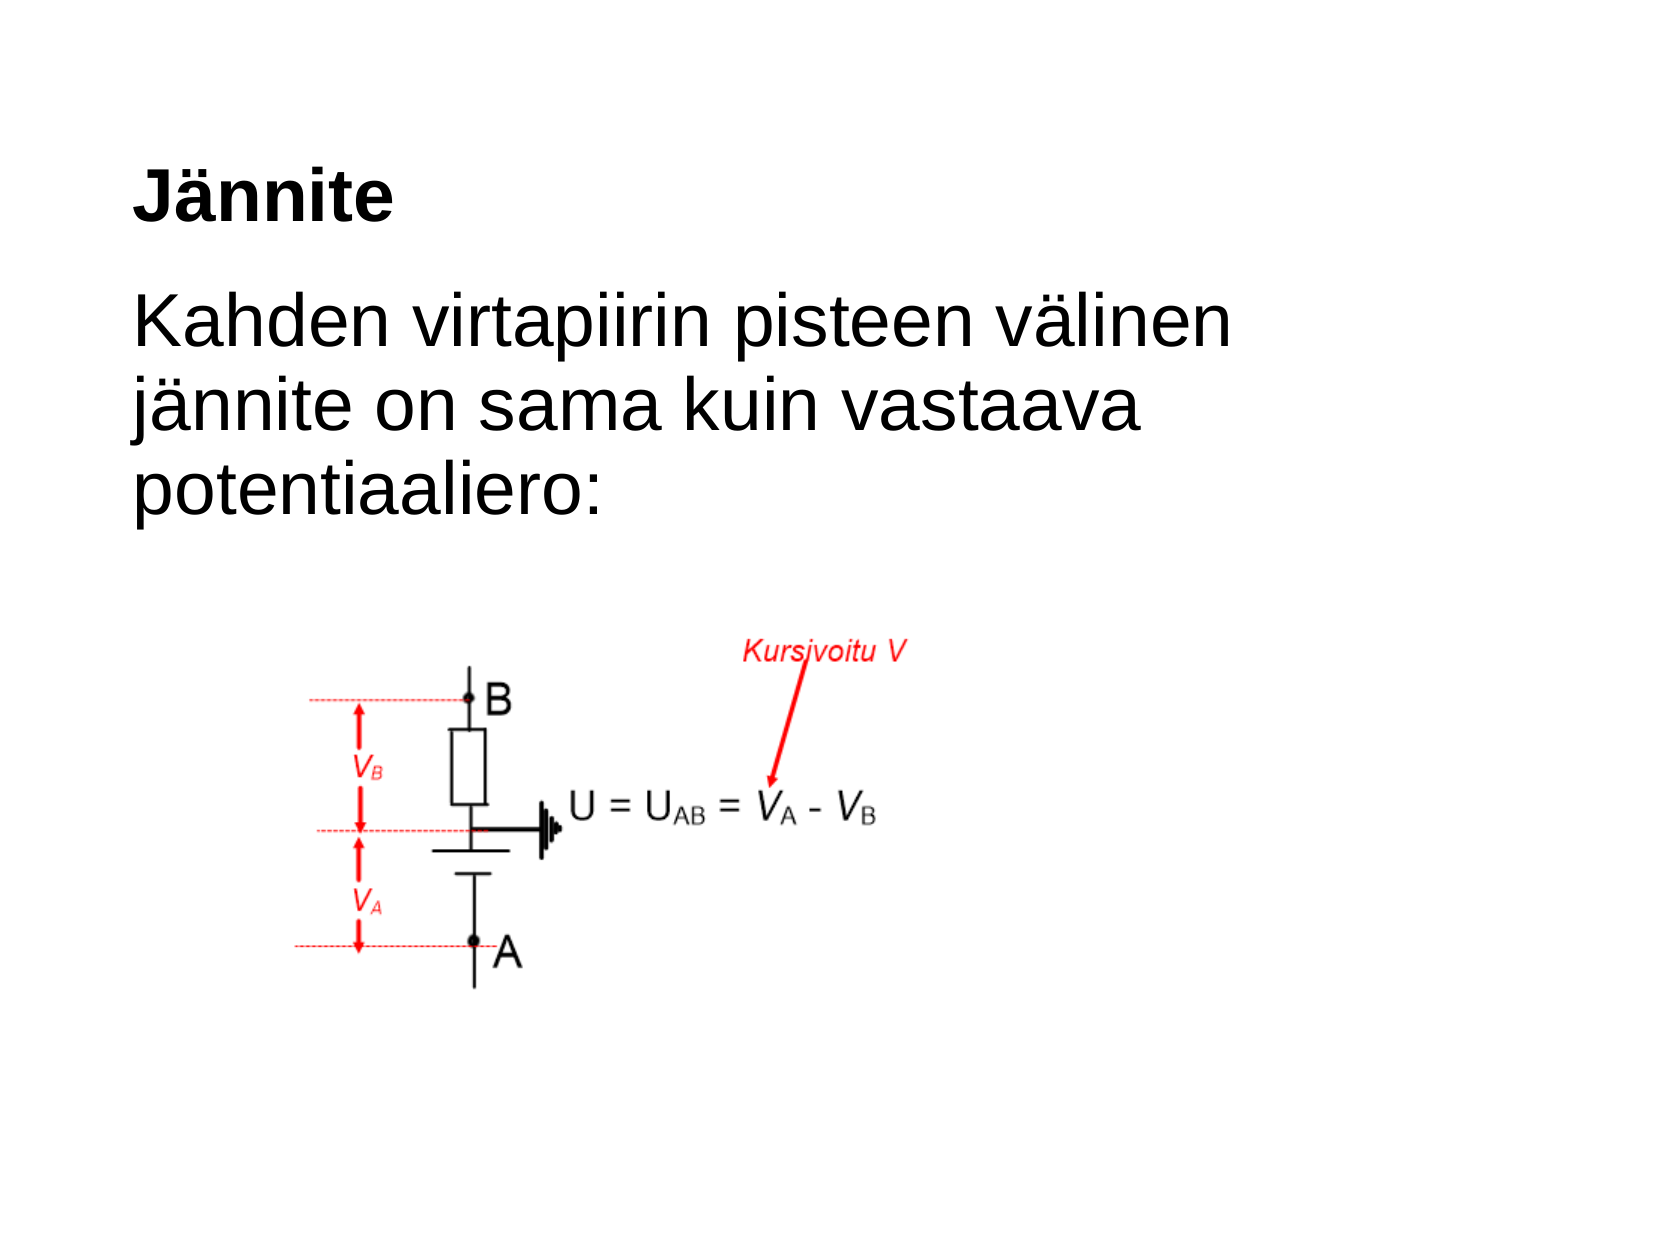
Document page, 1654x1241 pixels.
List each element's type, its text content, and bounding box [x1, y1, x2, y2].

text_box Jännite Kahden virtapiirin pisteen välinen jännite on sama kuin vastaava potentiaaliero: [118, 141, 1477, 535]
picture [244, 575, 989, 1043]
